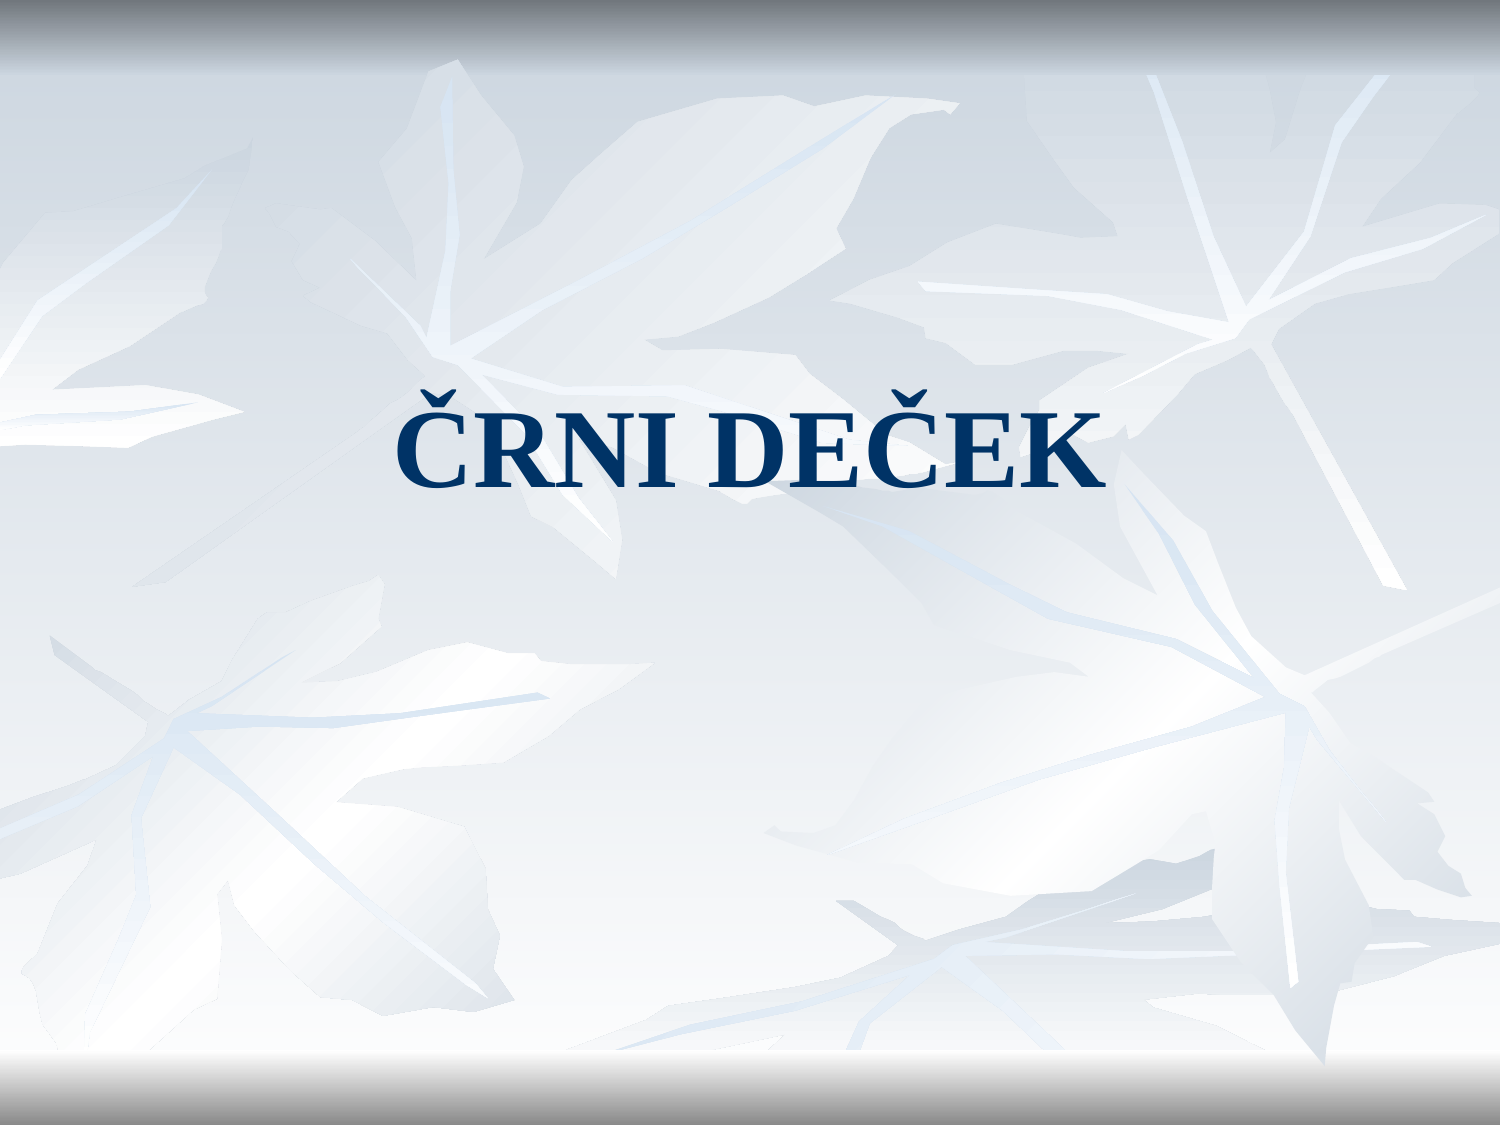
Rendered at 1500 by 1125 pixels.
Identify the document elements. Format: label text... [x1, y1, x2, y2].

title ČRNI DEČEK [112, 299, 1388, 585]
subtitle [225, 637, 1275, 925]
